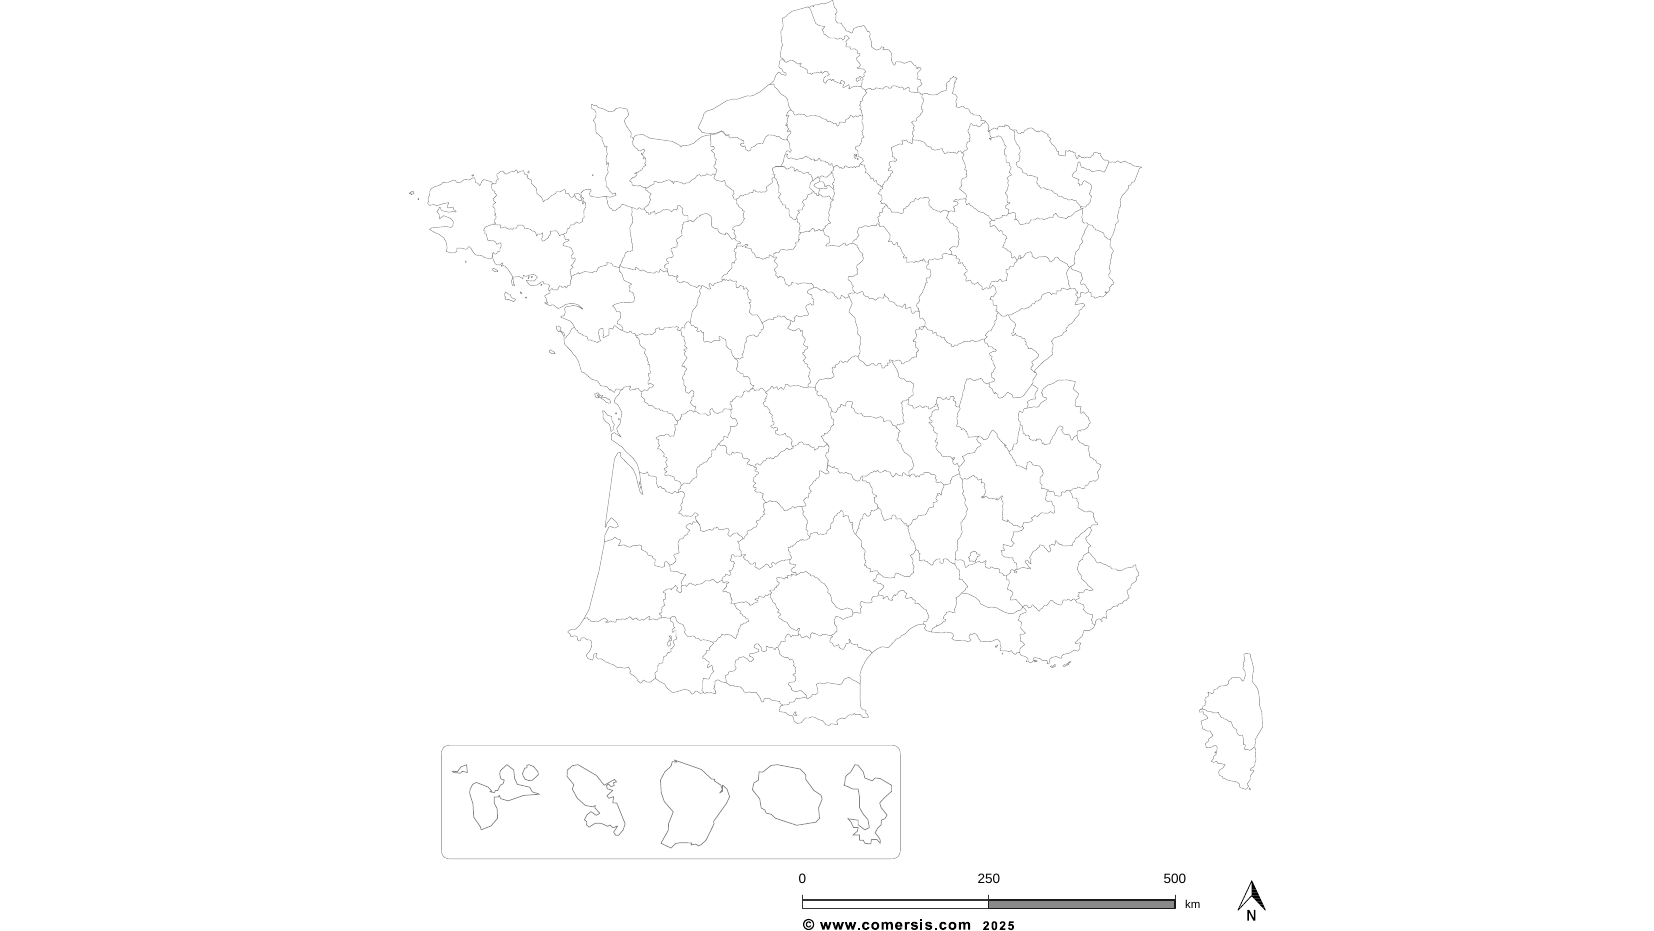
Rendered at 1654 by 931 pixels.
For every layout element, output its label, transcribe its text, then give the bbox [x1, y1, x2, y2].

text_box [427, 0, 1142, 726]
text_box [958, 921, 971, 930]
text_box [999, 921, 1006, 930]
text_box km [1185, 897, 1201, 912]
text_box [505, 294, 514, 301]
text_box [991, 921, 998, 931]
text_box [1008, 921, 1014, 931]
text_box [803, 918, 815, 931]
text_box [1237, 880, 1266, 911]
text_box [881, 921, 893, 930]
text_box 500 [1163, 871, 1188, 888]
text_box 250 [977, 871, 1002, 888]
text_box [862, 921, 870, 930]
text_box [910, 921, 918, 930]
text_box [895, 921, 903, 930]
text_box [803, 901, 988, 908]
text_box [939, 921, 947, 930]
text_box [948, 921, 957, 930]
text_box [871, 921, 880, 930]
text_box [1247, 909, 1256, 921]
text_box [924, 921, 933, 930]
text_box [604, 413, 613, 430]
text_box [1199, 653, 1263, 790]
text_box [904, 921, 910, 930]
text_box [820, 922, 857, 930]
text_box 0 [798, 871, 807, 888]
text_box [989, 901, 1174, 908]
text_box [442, 746, 900, 858]
text_box [983, 921, 989, 930]
